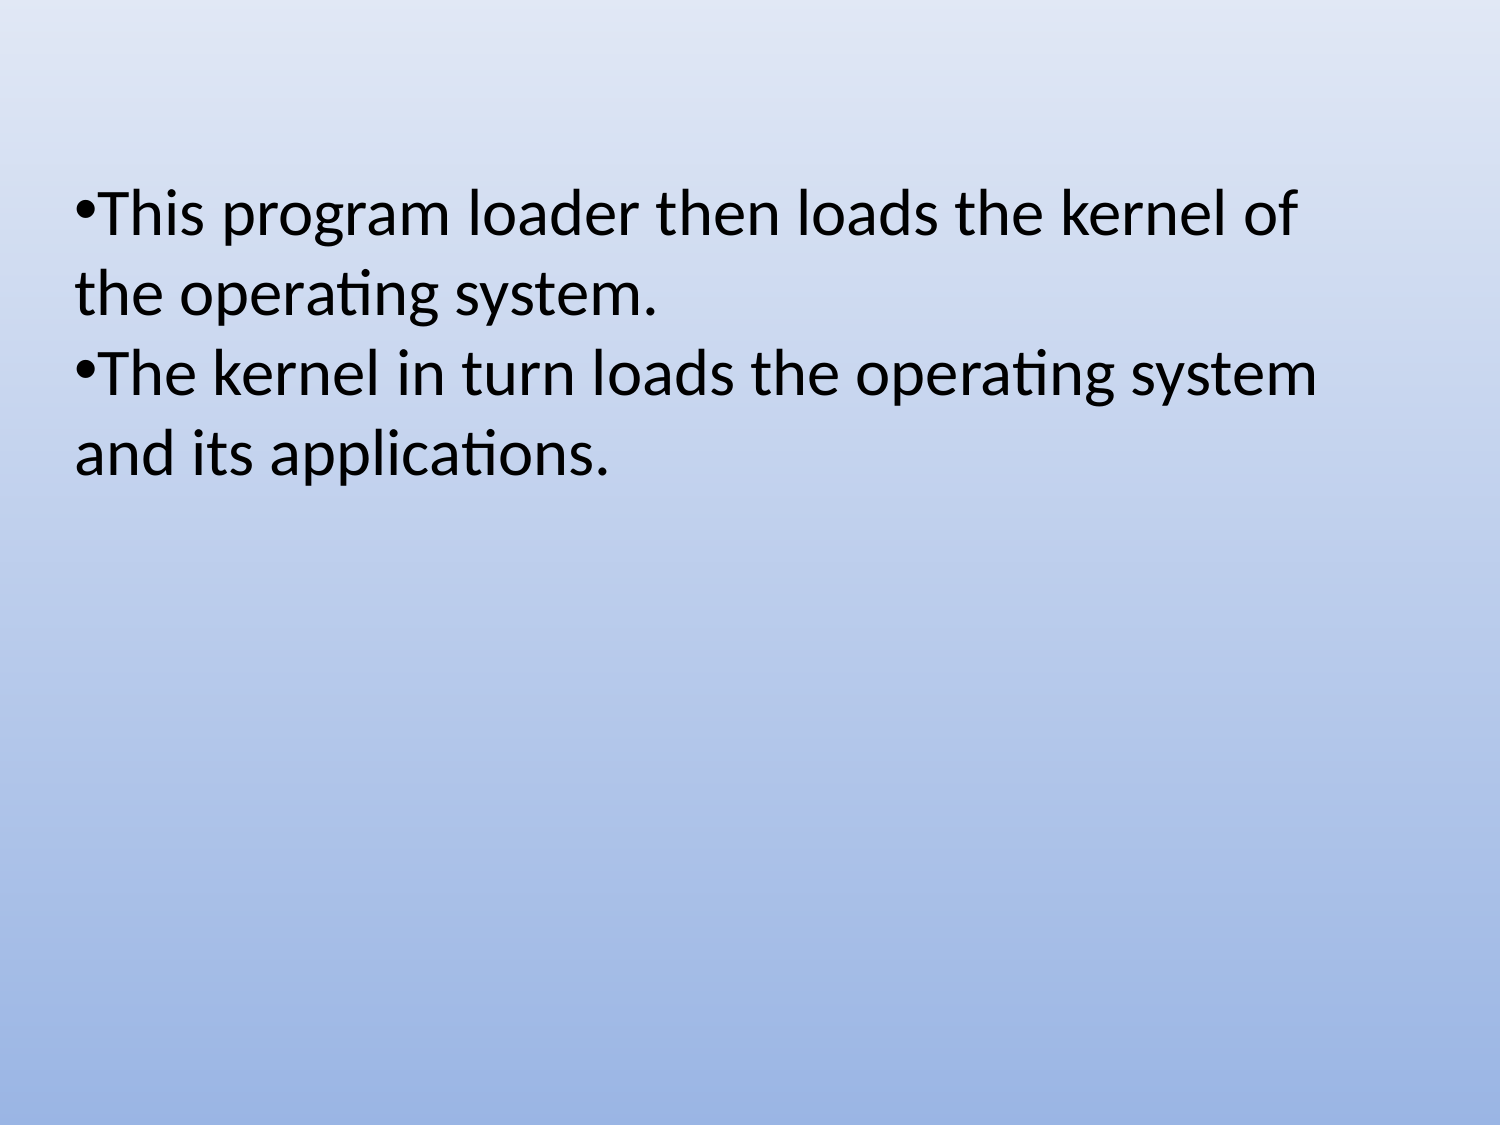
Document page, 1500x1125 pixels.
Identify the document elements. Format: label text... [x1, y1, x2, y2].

text_box This program loader then loads the kernel of the operating system. The kernel in turn loads the operating system and its applications. [59, 161, 1380, 496]
